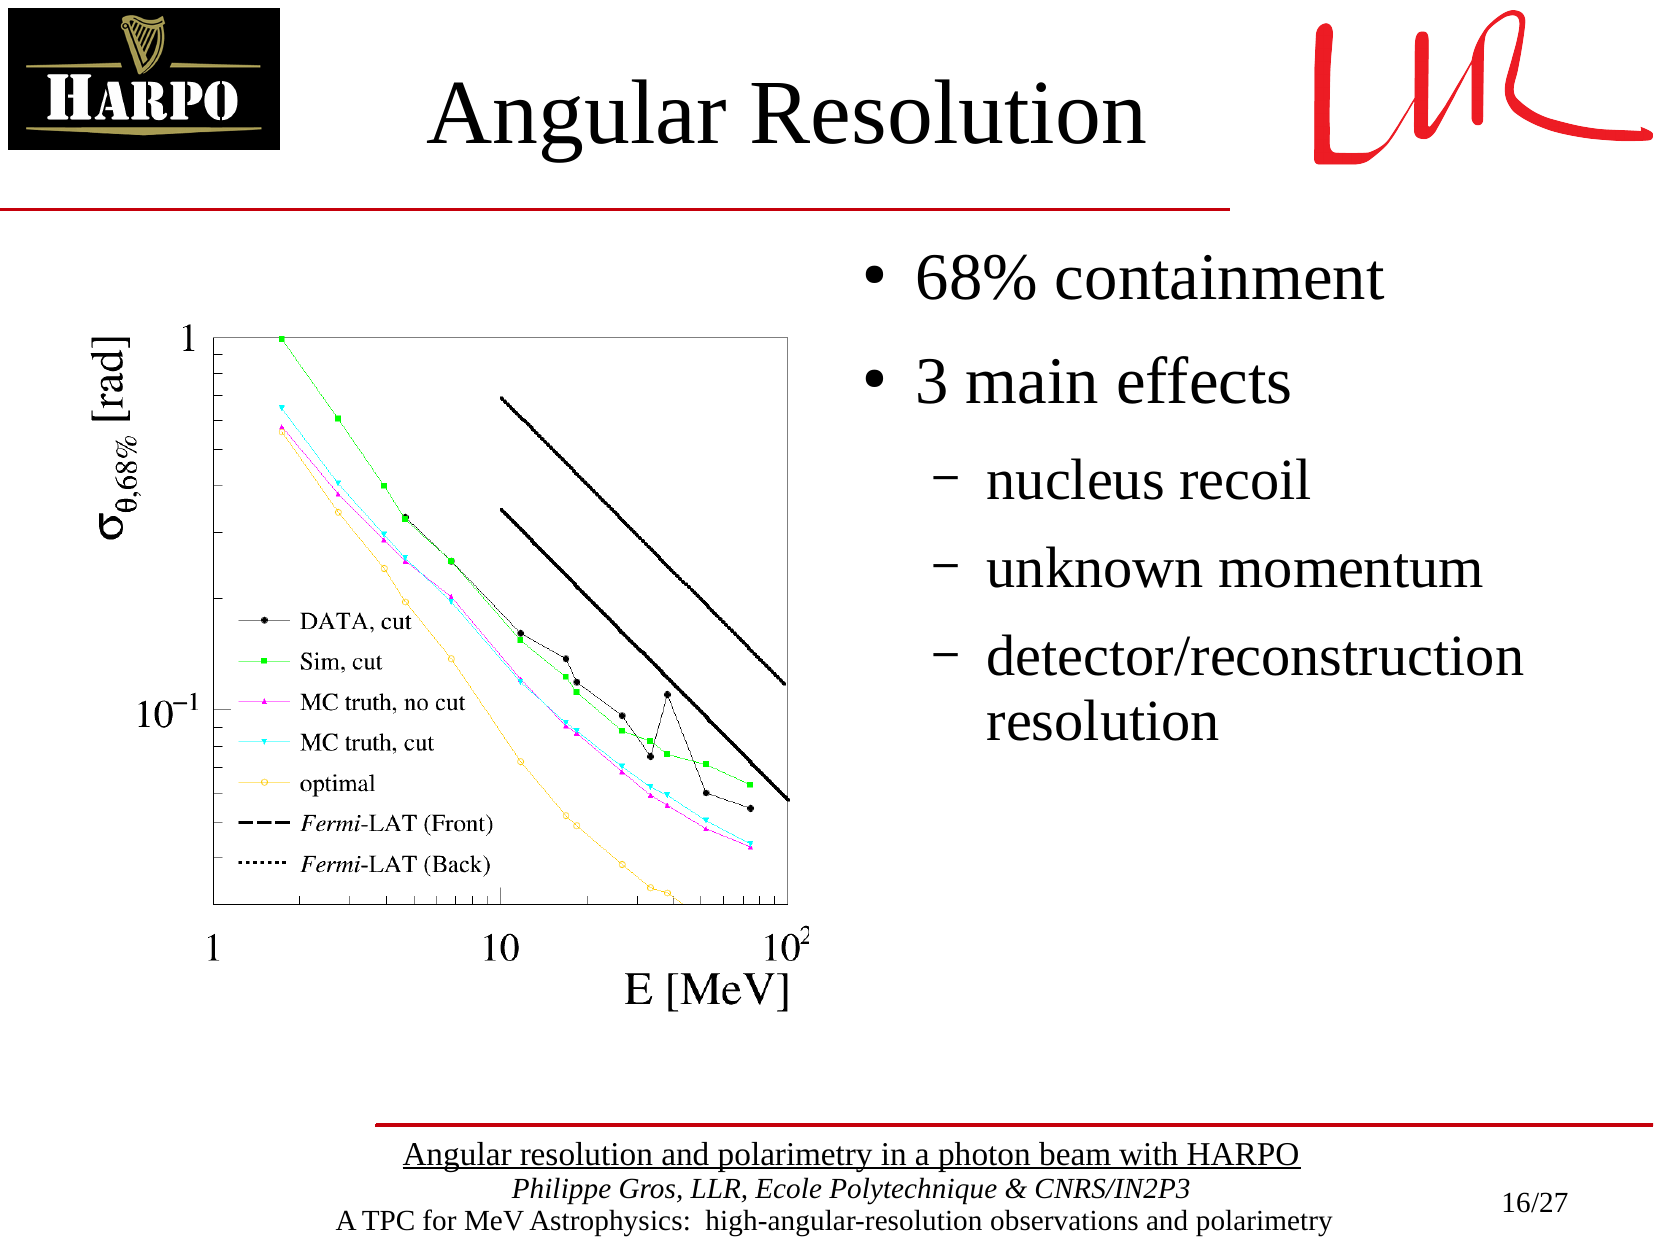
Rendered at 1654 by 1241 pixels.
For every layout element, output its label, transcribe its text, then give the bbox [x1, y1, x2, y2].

list 68% containment 3 main effects nucleus recoil unknown momentum detector/reconstruction resolution [844, 239, 1571, 1102]
picture [1314, 10, 1653, 165]
picture [8, 8, 280, 150]
picture [82, 316, 809, 1025]
title Angular Resolution [284, 14, 1290, 210]
